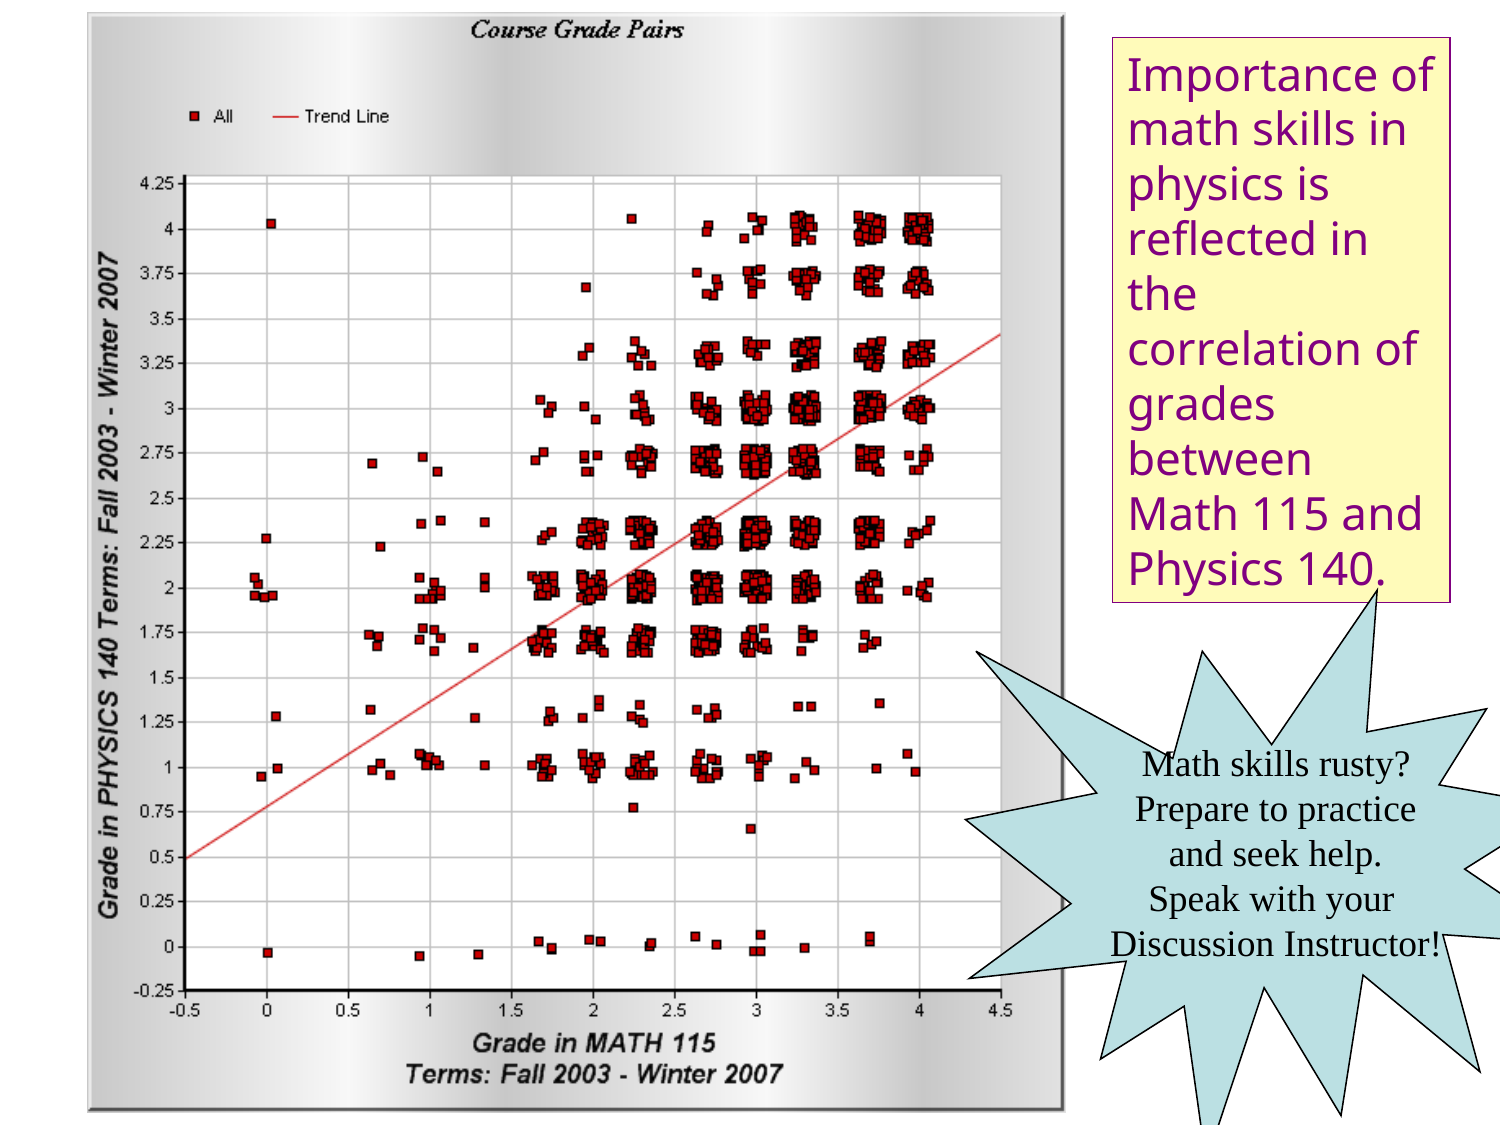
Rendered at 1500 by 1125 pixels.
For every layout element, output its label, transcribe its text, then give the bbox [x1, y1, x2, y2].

picture [87, 12, 1066, 1113]
text_box Math skills rusty? Prepare to practice and seek help. Speak with your Discussion Instructor! [965, 590, 1500, 1125]
text_box Importance of math skills in physics is reflected in the correlation of grades between Math 115 and Physics 140. [1112, 37, 1450, 603]
